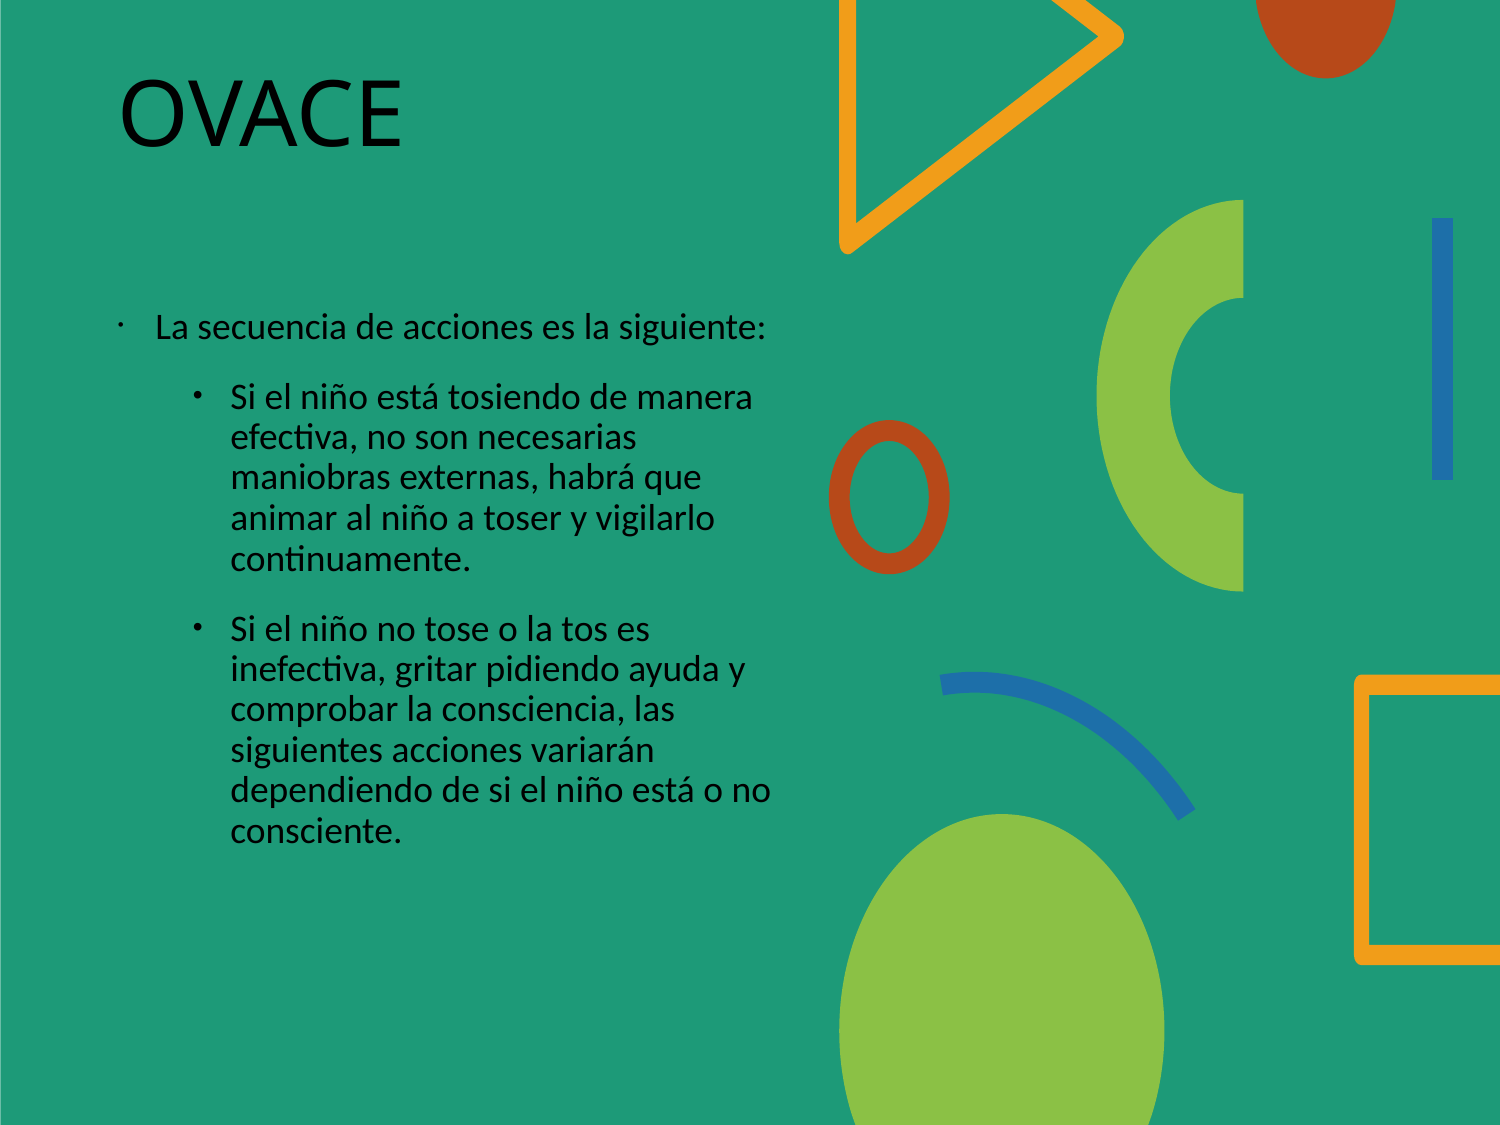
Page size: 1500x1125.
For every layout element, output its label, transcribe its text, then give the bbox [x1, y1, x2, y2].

list La secuencia de acciones es la siguiente: Si el niño está tosiendo de manera efectiva, no son necesarias maniobras externas, habrá que animar al niño a toser y vigilarlo continuamente. Si el niño no tose o la tos es inefectiva, gritar pidiendo ayuda y comprobar la consciencia, las siguientes acciones variarán dependiendo de si el niño está o no consciente. [103, 299, 787, 1014]
text_box [0, 0, 1500, 1125]
title OVACE [103, 59, 787, 278]
